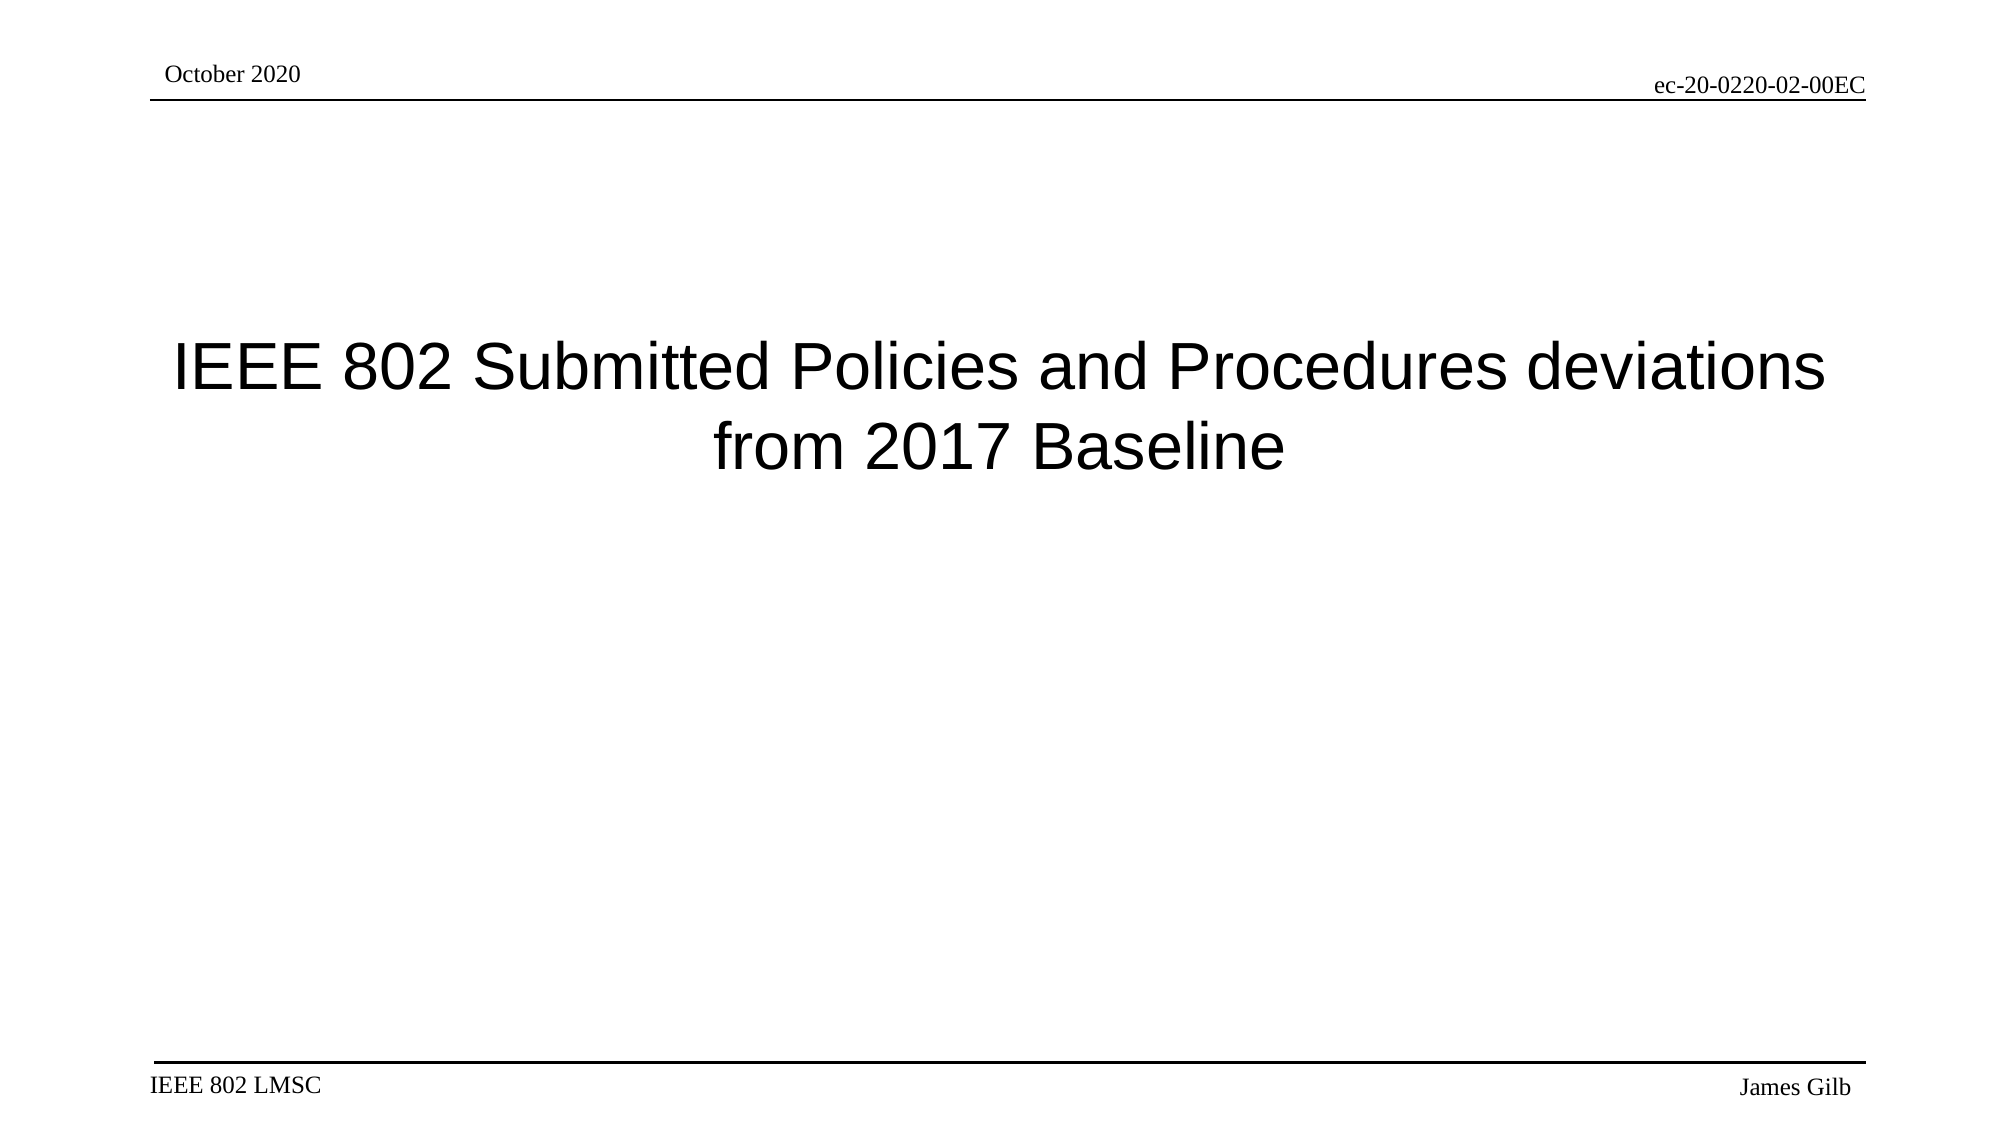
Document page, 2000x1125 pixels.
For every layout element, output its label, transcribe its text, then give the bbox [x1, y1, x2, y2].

subtitle IEEE 802 Submitted Policies and Procedures deviations from 2017 Baseline [125, 112, 1876, 693]
